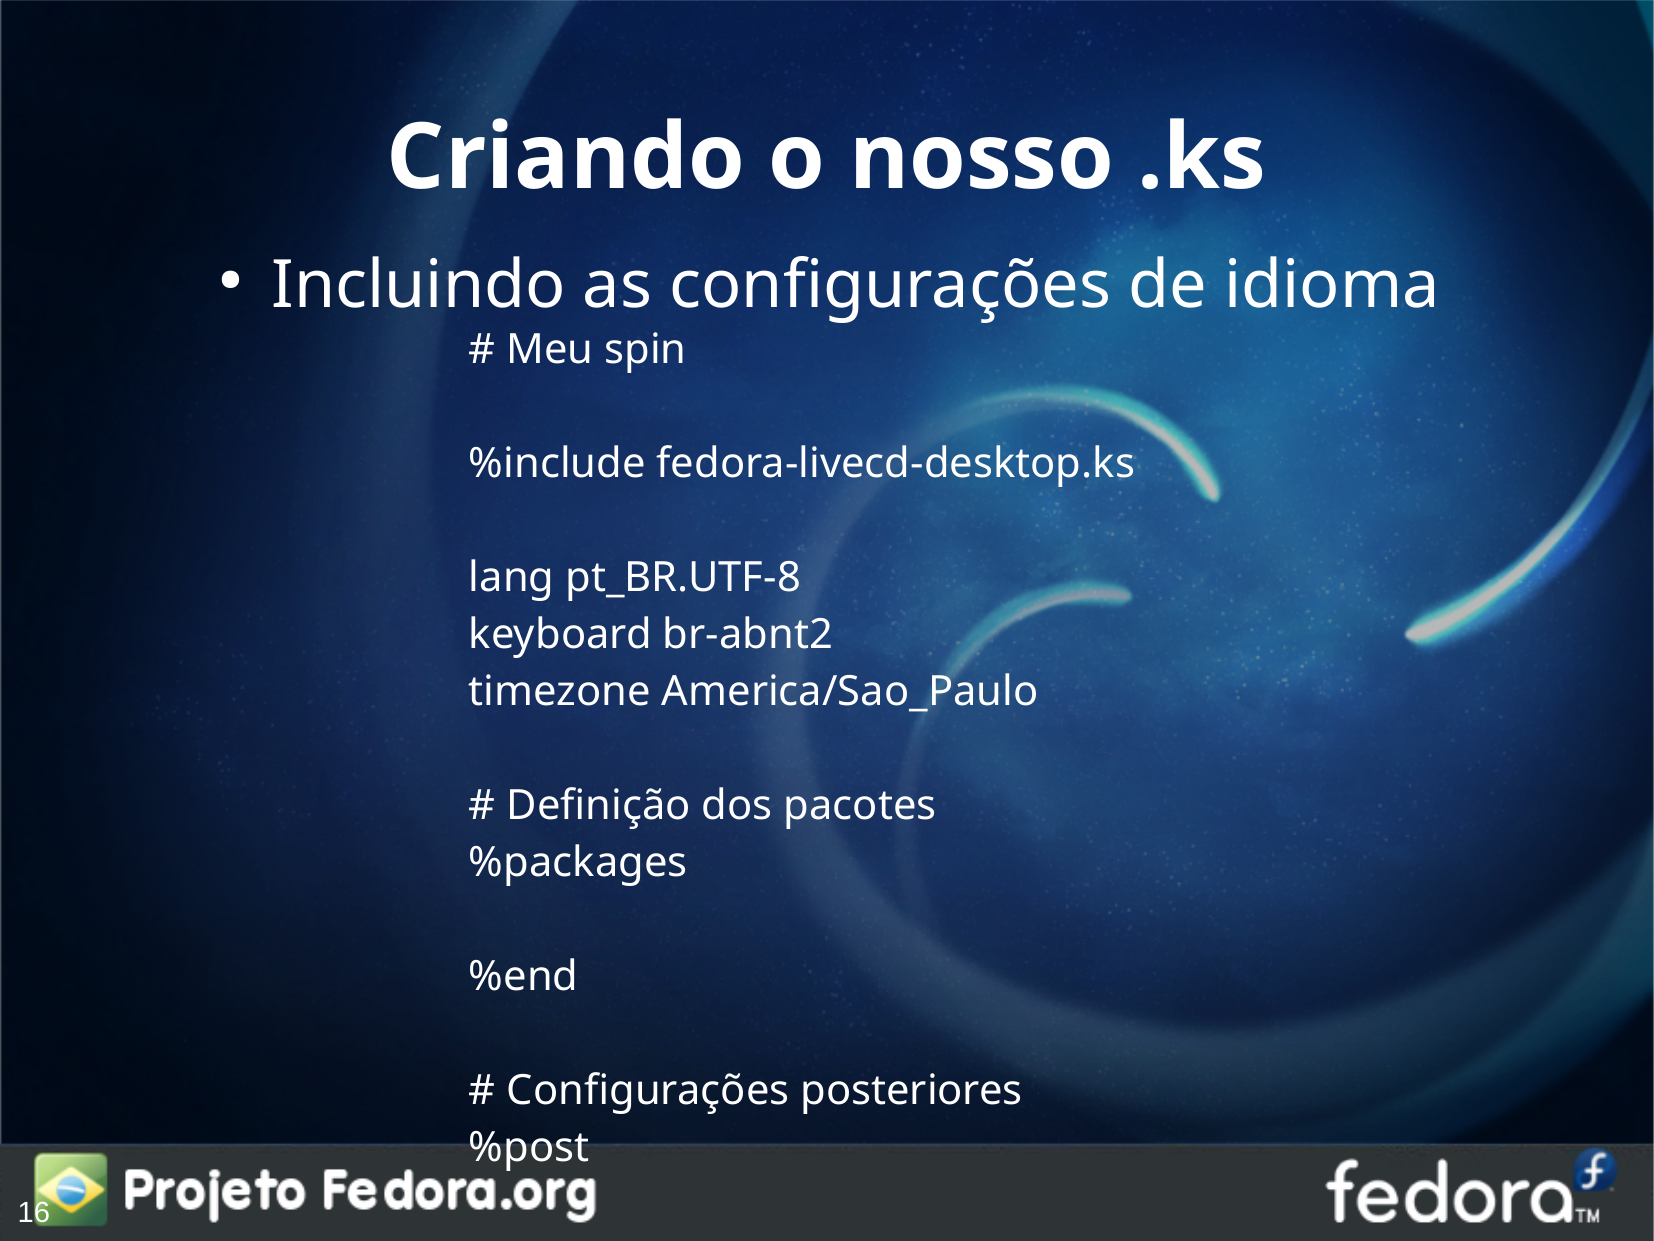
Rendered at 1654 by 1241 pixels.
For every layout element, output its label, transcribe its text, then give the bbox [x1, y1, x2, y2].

title Criando o nosso .ks [82, 49, 1571, 257]
text_box # Meu spin %include fedora-livecd-desktop.ks lang pt_BR.UTF-8 keyboard br-abnt2 timezone America/Sao_Paulo # Definição dos pacotes %packages %end # Configurações posteriores %post %end [454, 311, 1311, 1197]
list Incluindo as configurações de idioma [200, 236, 1654, 1069]
picture [0, 0, 1654, 1241]
